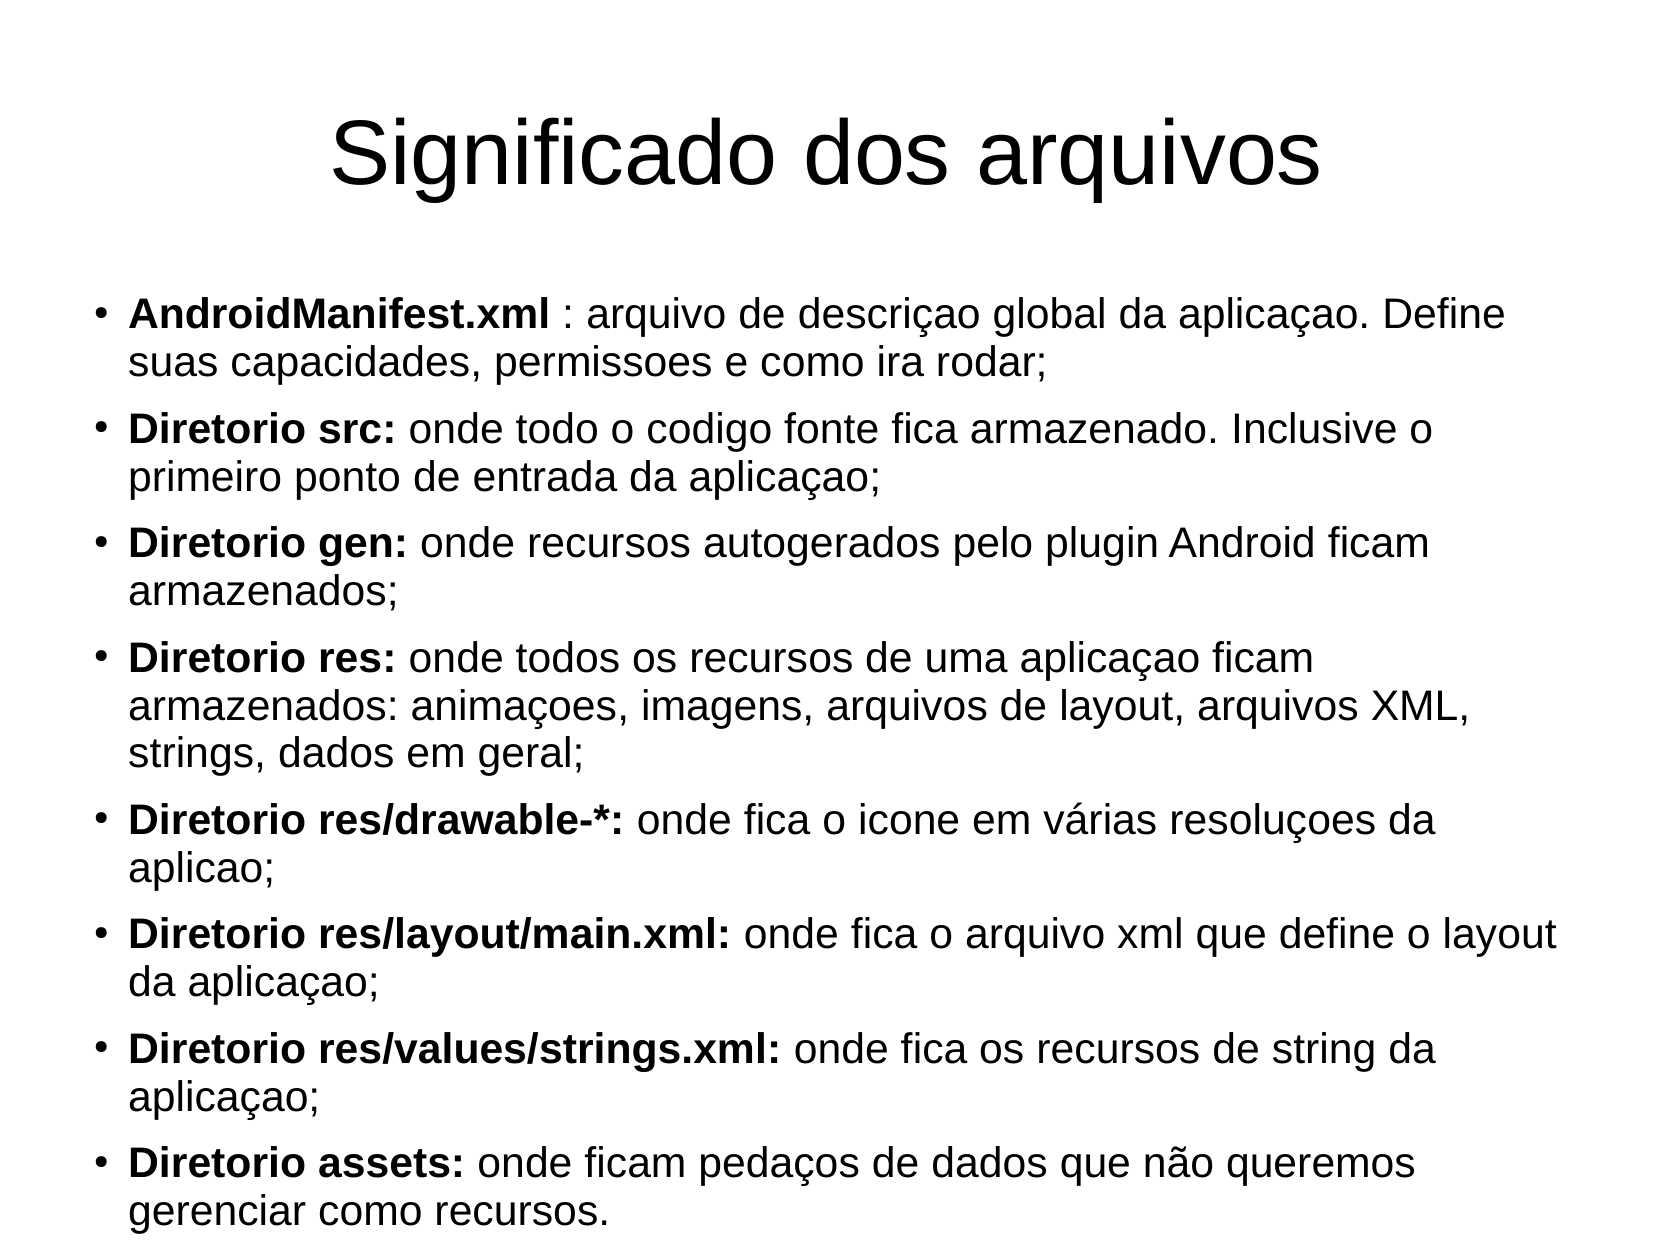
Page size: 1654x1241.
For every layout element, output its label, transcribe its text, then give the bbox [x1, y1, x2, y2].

list AndroidManifest.xml : arquivo de descriçao global da aplicaçao. Define suas capacidades, permissoes e como ira rodar; Diretorio src: onde todo o codigo fonte fica armazenado. Inclusive o primeiro ponto de entrada da aplicaçao; Diretorio gen: onde recursos autogerados pelo plugin Android ficam armazenados; Diretorio res: onde todos os recursos de uma aplicaçao ficam armazenados: animaçoes, imagens, arquivos de layout, arquivos XML, strings, dados em geral; Diretorio res/drawable-*: onde fica o icone em várias resoluçoes da aplicao; Diretorio res/layout/main.xml: onde fica o arquivo xml que define o layout da aplicaçao; Diretorio res/values/strings.xml: onde fica os recursos de string da aplicaçao; Diretorio assets: onde ficam pedaços de dados que não queremos gerenciar como recursos. [82, 290, 1571, 1241]
title Significado dos arquivos [82, 49, 1571, 257]
